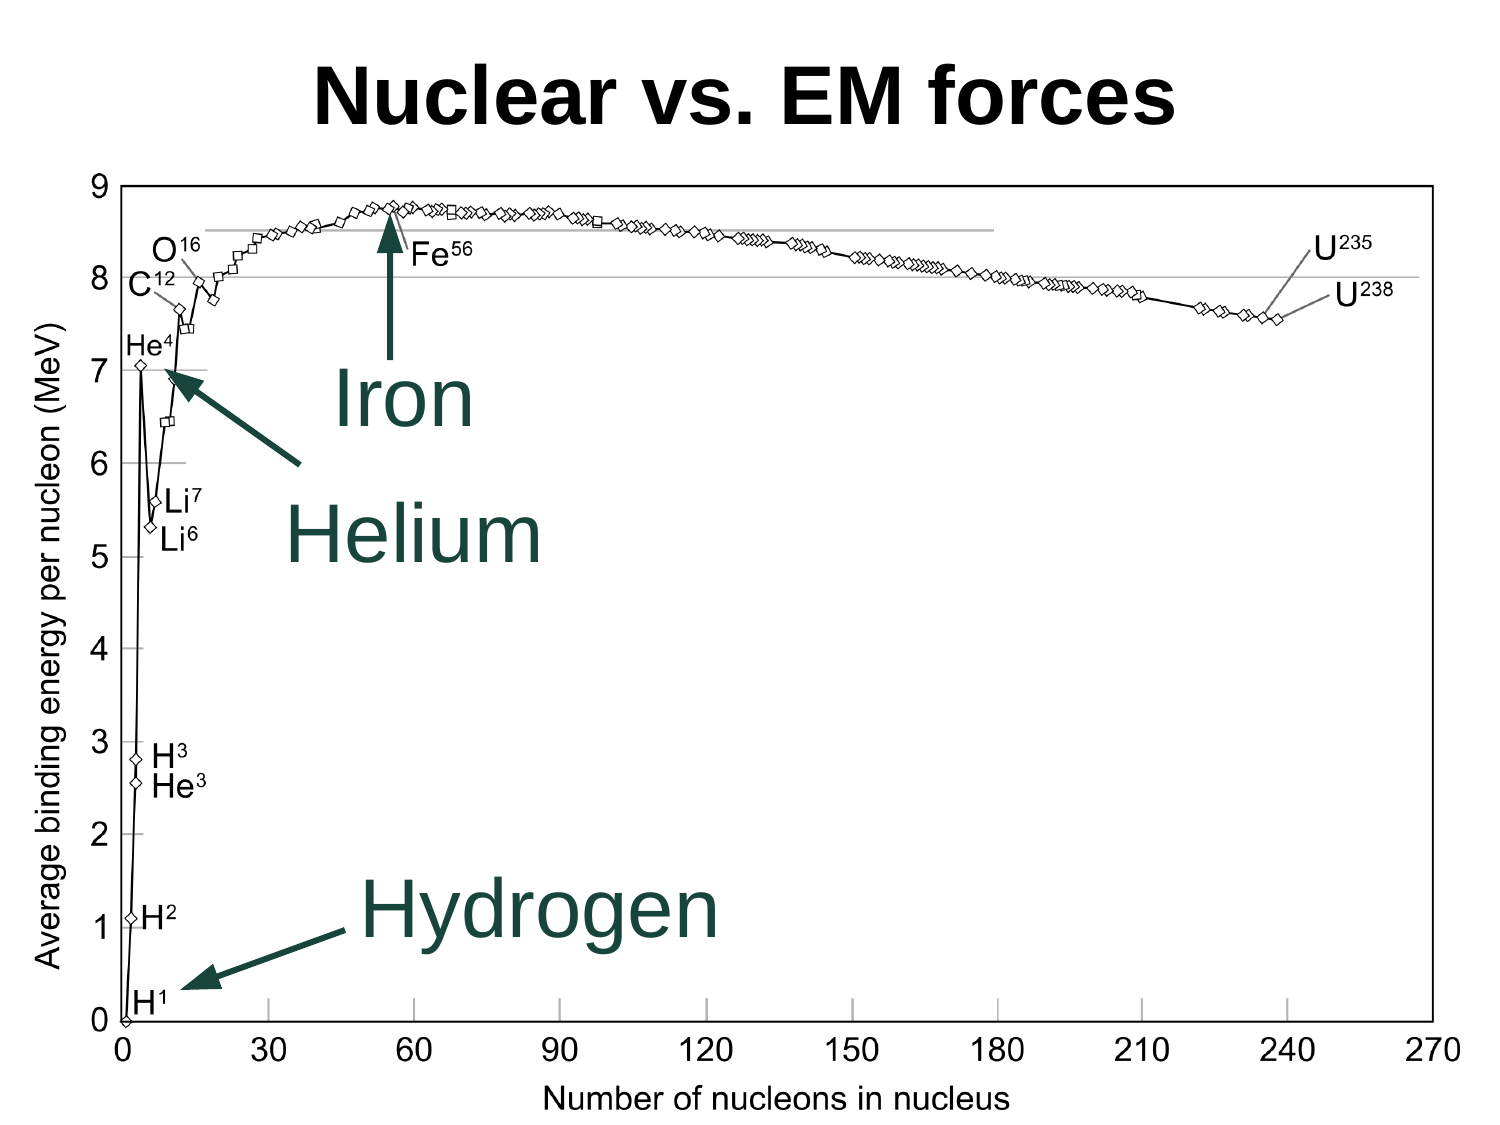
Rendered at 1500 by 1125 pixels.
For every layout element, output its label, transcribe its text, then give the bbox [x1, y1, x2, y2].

text_box Helium [270, 479, 691, 601]
picture [34, 173, 1460, 1110]
text_box Nuclear vs. EM forces [298, 42, 1202, 150]
text_box Hydrogen [345, 855, 766, 976]
text_box Iron [317, 344, 738, 465]
